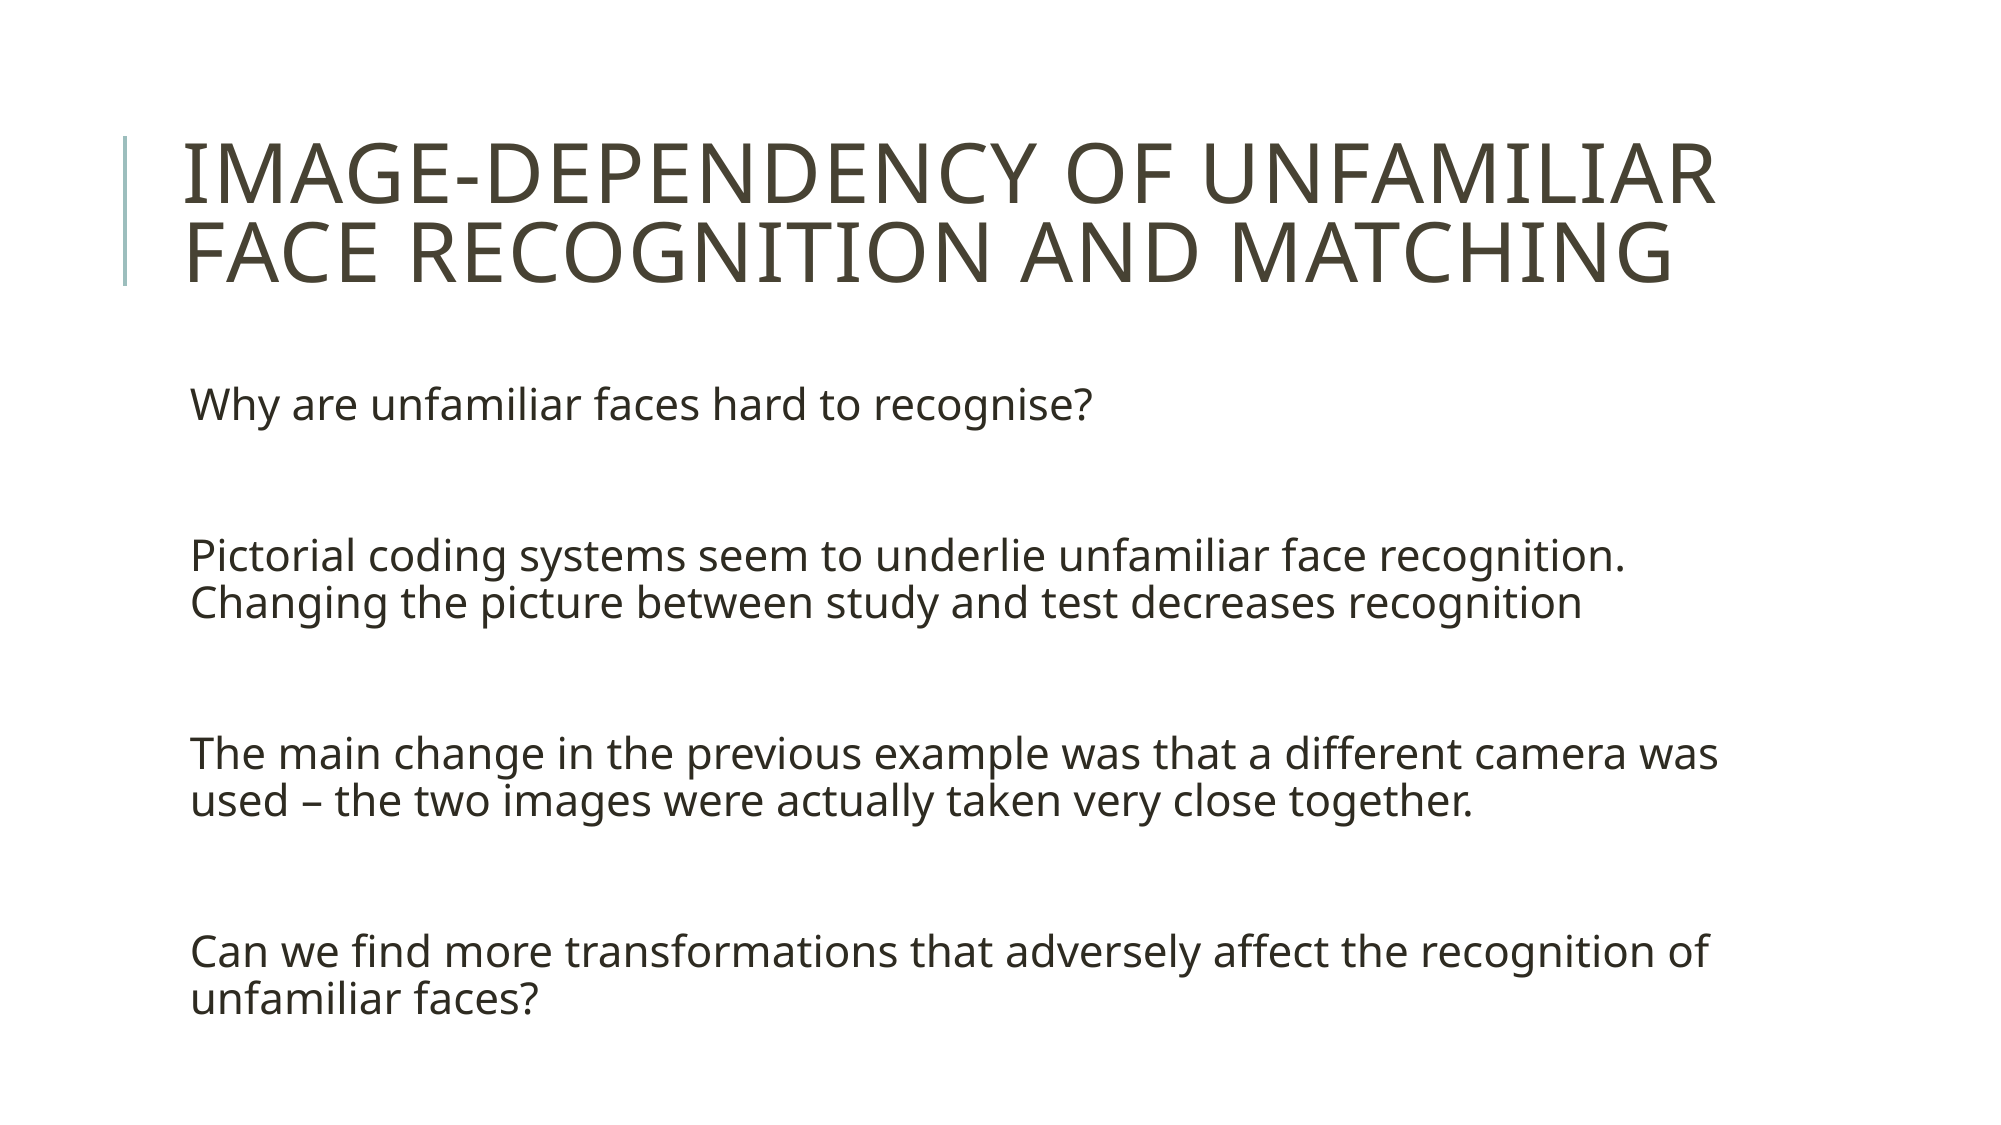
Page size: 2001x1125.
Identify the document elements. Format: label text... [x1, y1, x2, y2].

list Why are unfamiliar faces hard to recognise? Pictorial coding systems seem to underlie unfamiliar face recognition. Changing the picture between study and test decreases recognition The main change in the previous example was that a different camera was used – the two images were actually taken very close together. Can we find more transformations that adversely affect the recognition of unfamiliar faces? [168, 375, 1763, 1035]
title Image-dependency of unfamiliar face recognition and matching [168, 96, 1763, 342]
